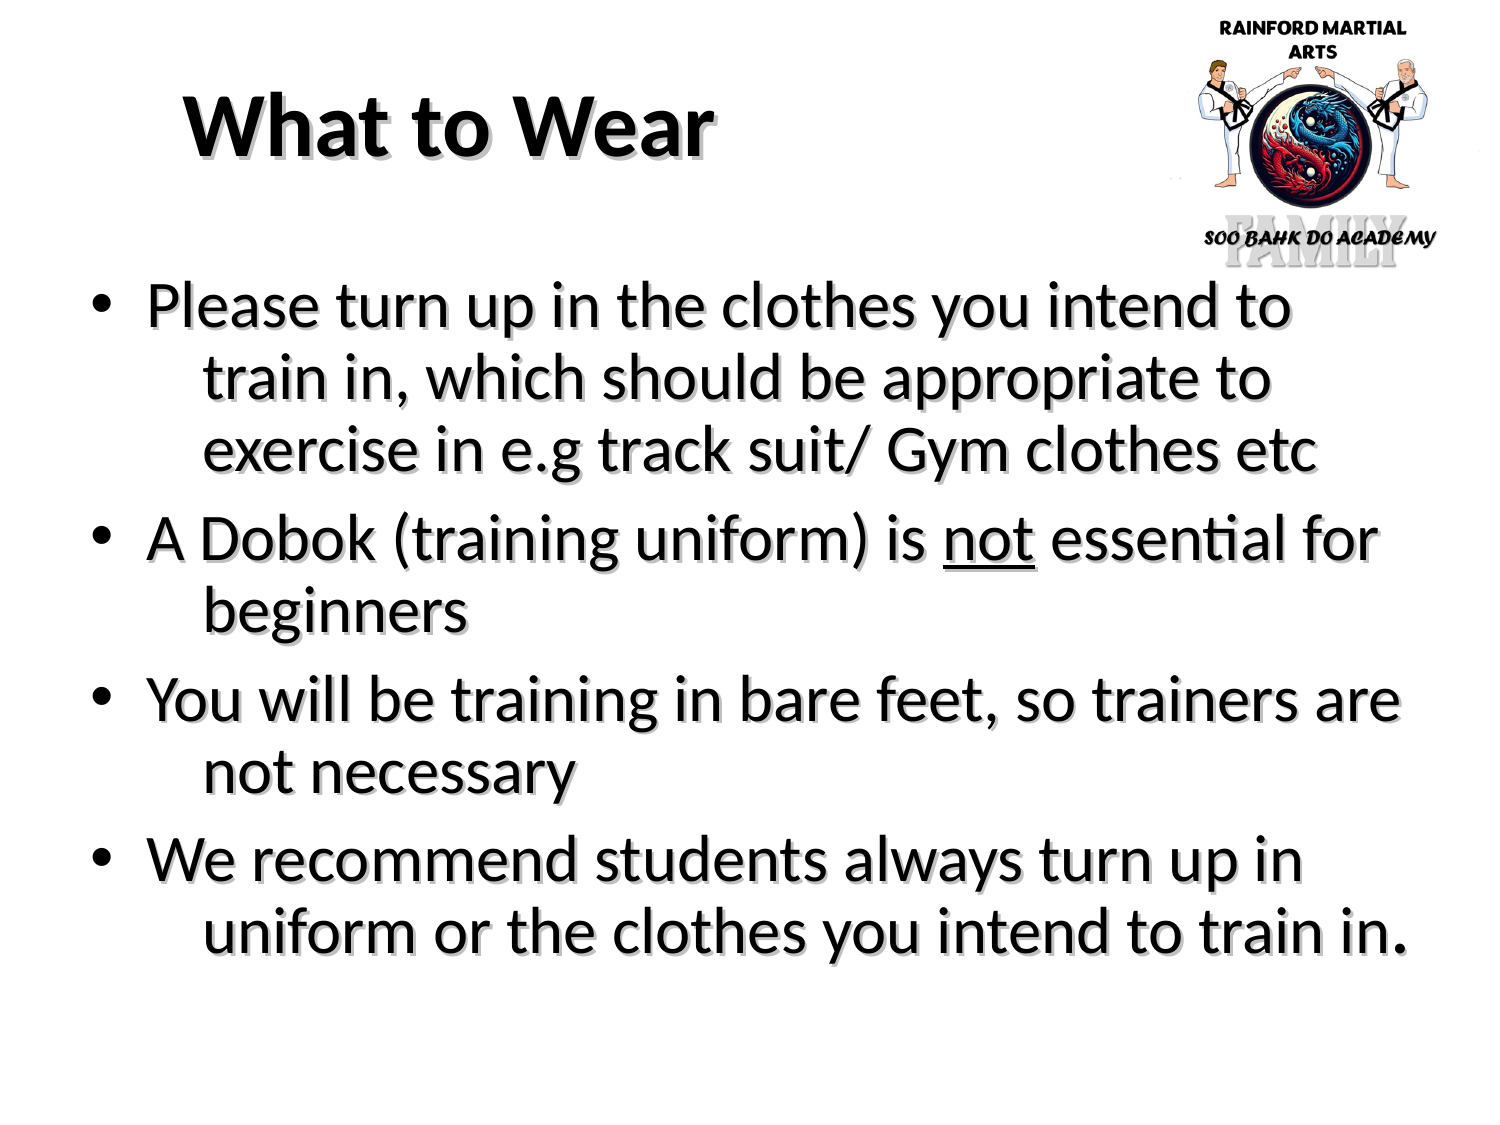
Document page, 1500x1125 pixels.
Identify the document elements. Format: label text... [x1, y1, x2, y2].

list Please turn up in the clothes you intend to train in, which should be appropriate to exercise in e.g track suit/ Gym clothes etc A Dobok (training uniform) is not essential for beginners You will be training in bare feet, so trainers are not necessary We recommend students always turn up in uniform or the clothes you intend to train in. [75, 262, 1426, 1005]
title What to Wear [18, 26, 880, 214]
picture [1129, 6, 1500, 272]
